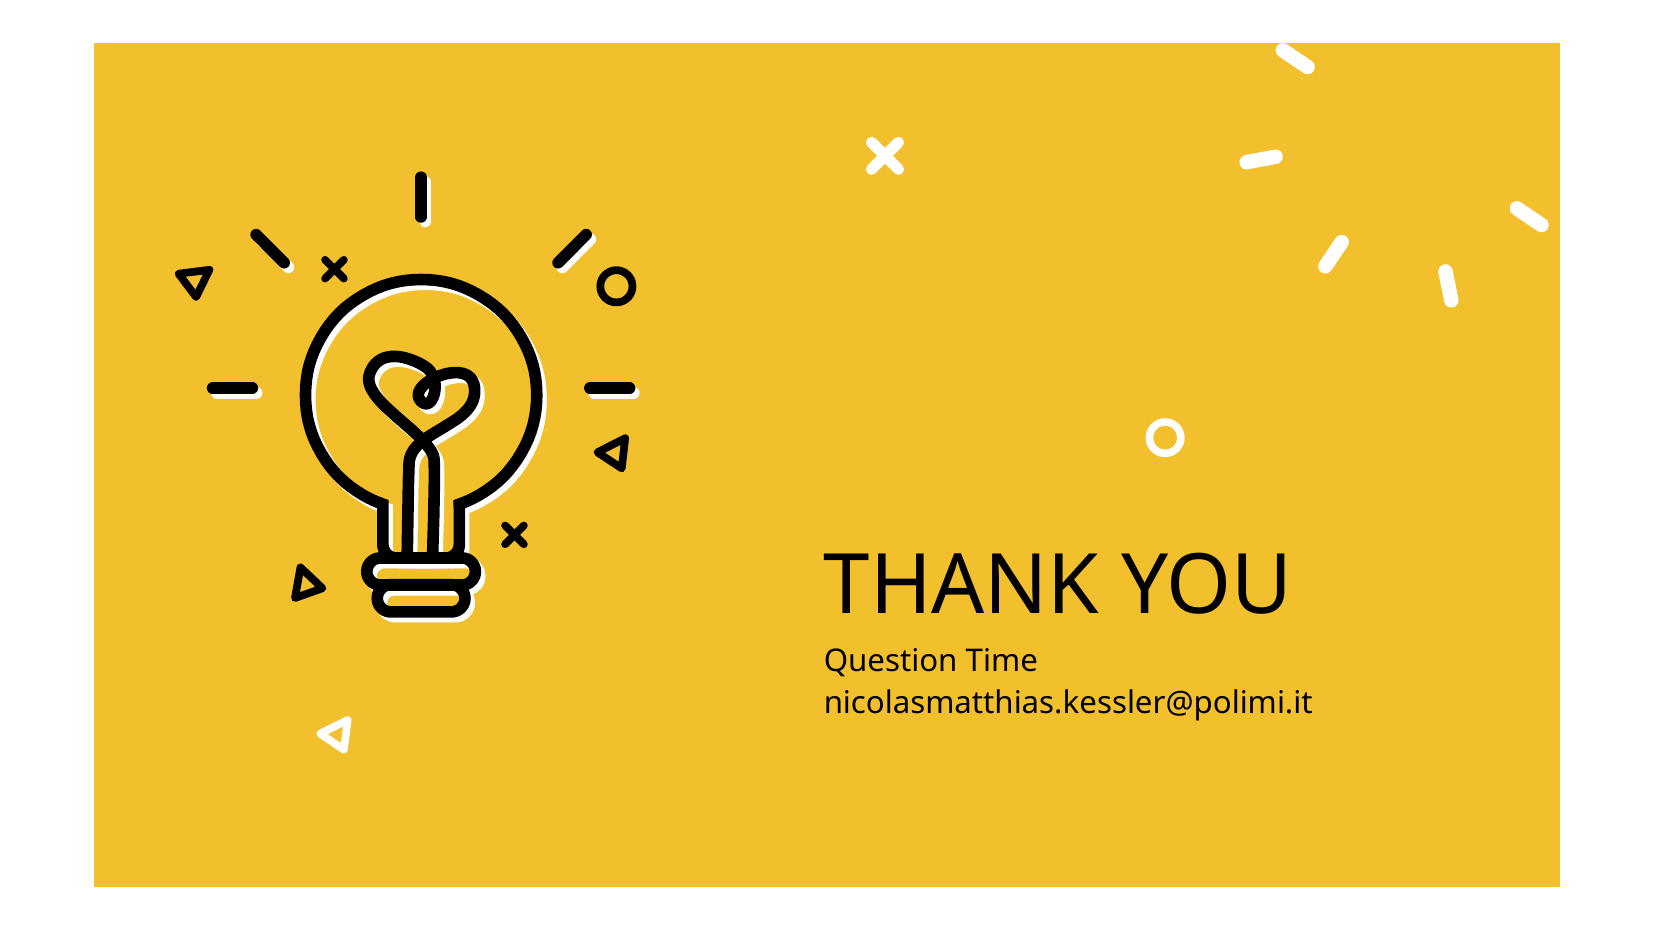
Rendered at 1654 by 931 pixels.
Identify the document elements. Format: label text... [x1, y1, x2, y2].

title Question Time nicolasmatthias.kessler@polimi.it [823, 626, 1399, 735]
title THANK YOU [823, 524, 1544, 638]
